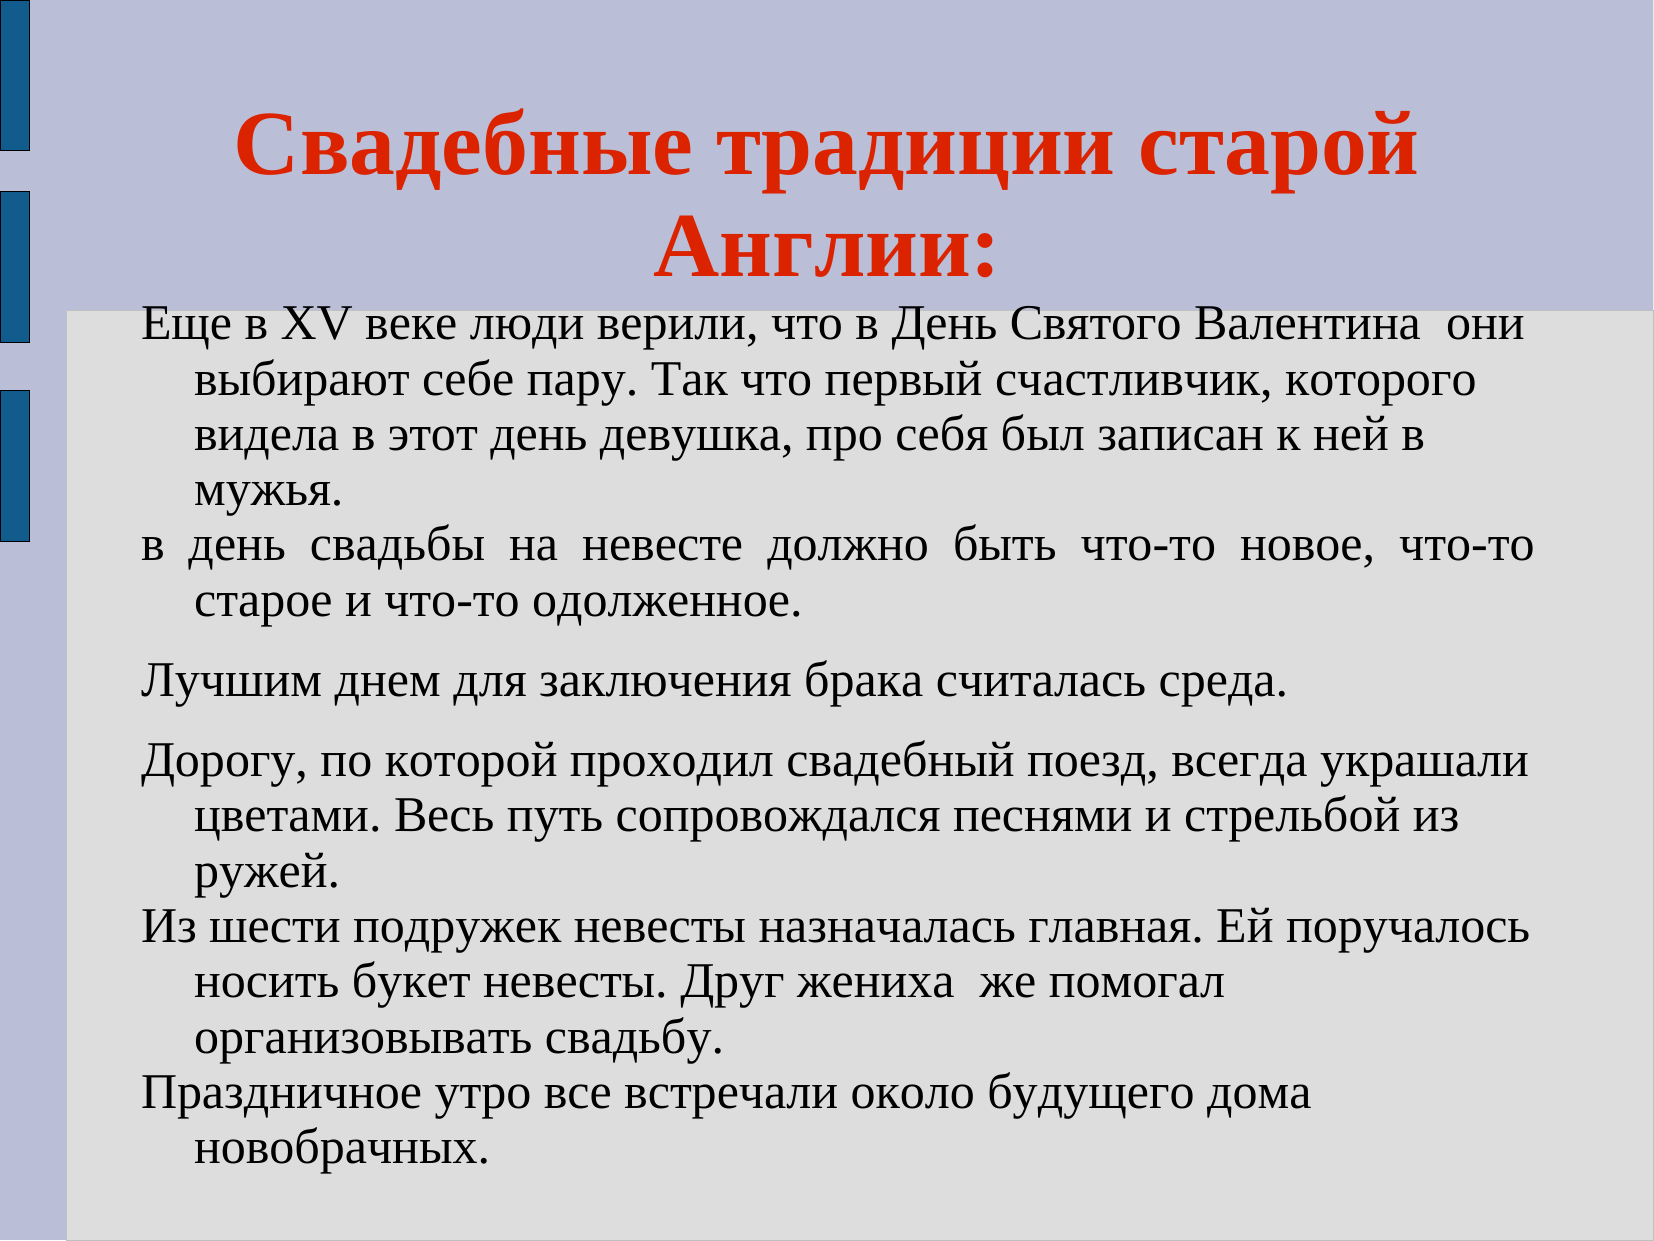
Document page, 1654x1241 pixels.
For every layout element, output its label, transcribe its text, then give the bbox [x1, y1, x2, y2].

title Свадебные традиции старой Англии: [121, 91, 1534, 299]
list Еще в XV веке люди верили, что в День Святого Валентина они выбирают себе пару. Так что первый счастливчик, которого видела в этот день девушка, про себя был записан к ней в мужья. в день свадьбы на невесте должно быть что-то новое, что-то старое и что-то одолженное. Лучшим днем для заключения брака считалась среда. Дорогу, по которой проходил свадебный поезд, всегда украшали цветами. Весь путь сопровождался песнями и стрельбой из ружей. Из шести подружек невесты назначалась главная. Ей поручалось носить букет невесты. Друг жениха же помогал организовывать свадьбу. Праздничное утро все встречали около будущего дома новобрачных. [123, 295, 1536, 1190]
